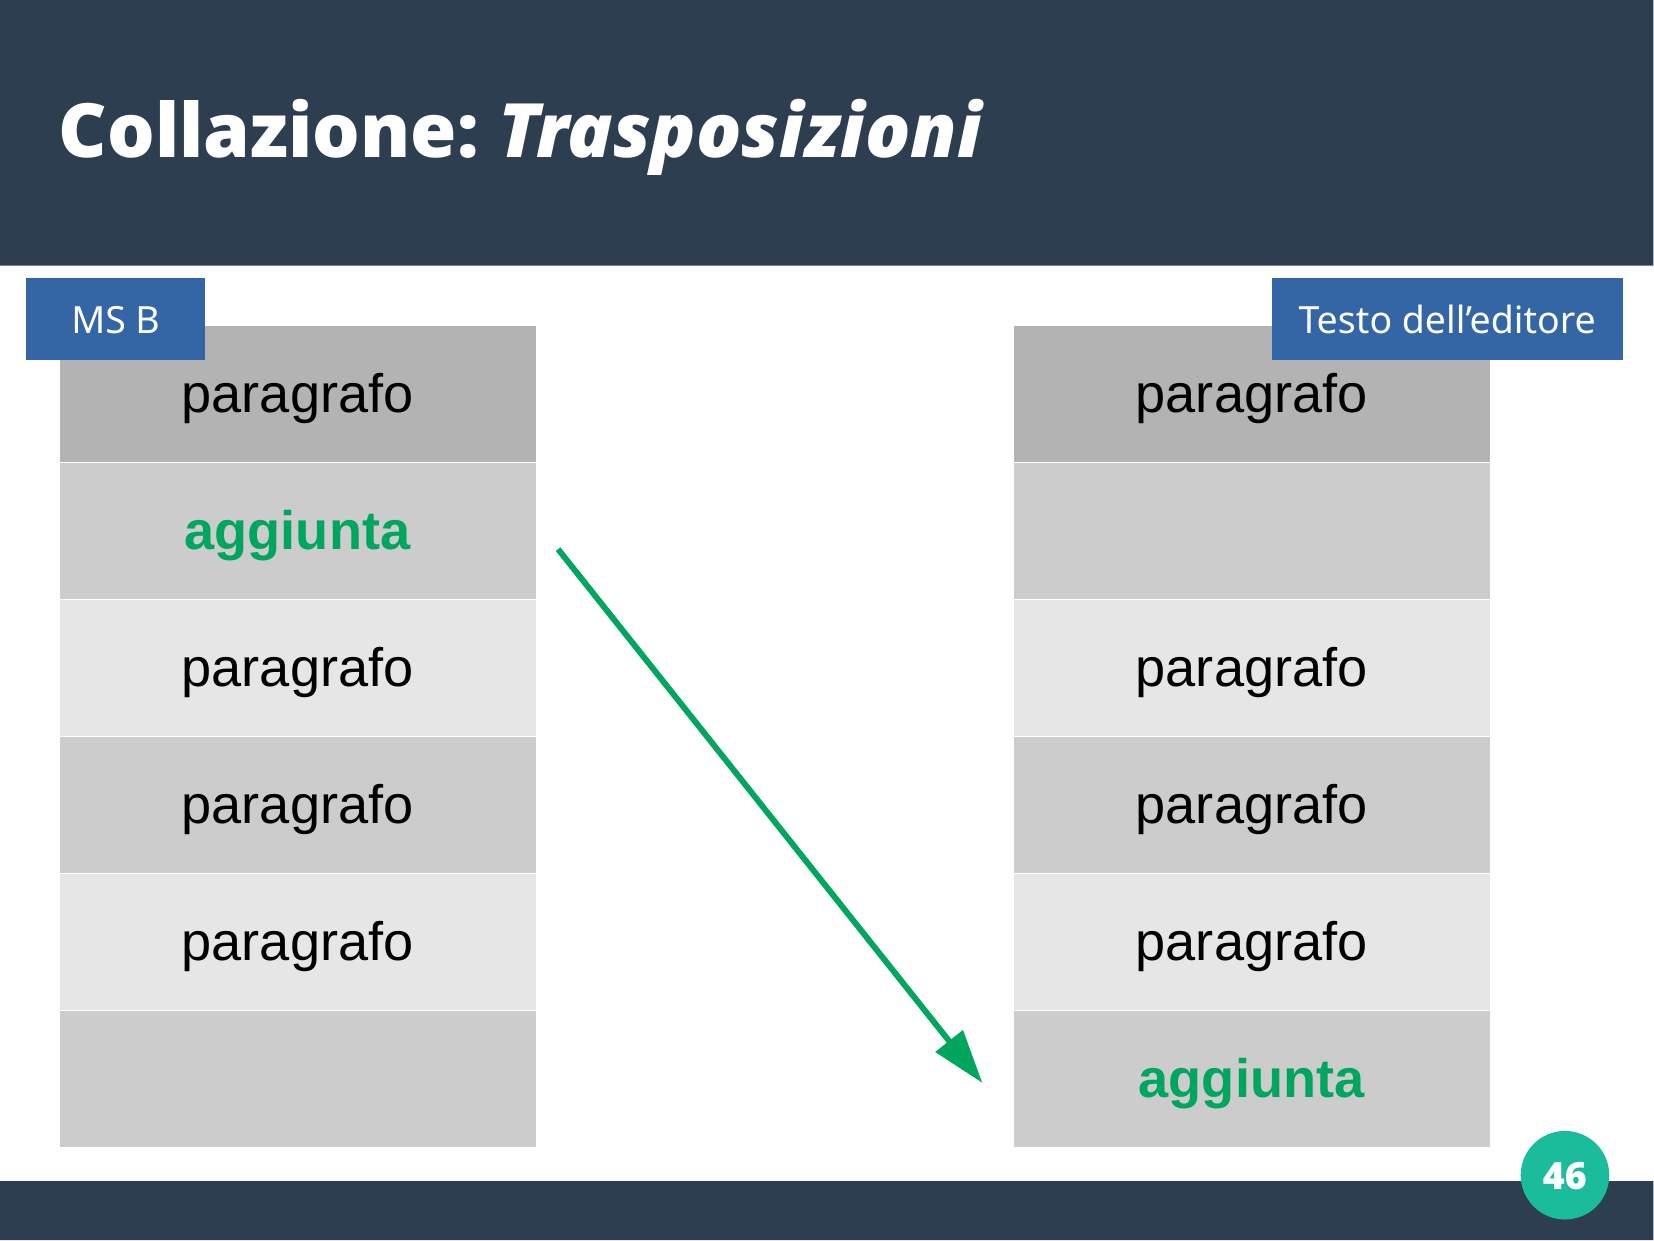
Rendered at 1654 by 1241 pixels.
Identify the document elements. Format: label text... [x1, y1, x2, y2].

table_cell [60, 1011, 536, 1147]
table_cell aggiunta [60, 463, 536, 599]
table_cell paragrafo [60, 874, 536, 1010]
table_cell paragrafo [1014, 737, 1490, 873]
table_cell paragrafo [1014, 874, 1490, 1010]
text_box Testo dell’editore [1272, 278, 1623, 360]
table_cell paragrafo [1014, 600, 1490, 736]
table_cell [712, 737, 1013, 873]
table_cell [537, 874, 919, 1010]
text_box MS B [26, 278, 205, 360]
table_header paragrafo [1014, 326, 1490, 462]
table_cell [537, 1011, 1013, 1147]
table_cell [537, 600, 702, 736]
table_cell [537, 737, 810, 873]
table_cell aggiunta [1014, 1011, 1490, 1147]
table_header [537, 326, 1013, 462]
table_cell paragrafo [60, 600, 536, 736]
table_header paragrafo [60, 326, 536, 462]
title Collazione: Trasposizioni [59, 49, 1595, 207]
table_cell [604, 600, 1013, 736]
table_cell [821, 874, 1013, 1010]
table_cell [1014, 463, 1490, 599]
table_cell [537, 463, 1013, 599]
table_cell paragrafo [60, 737, 536, 873]
